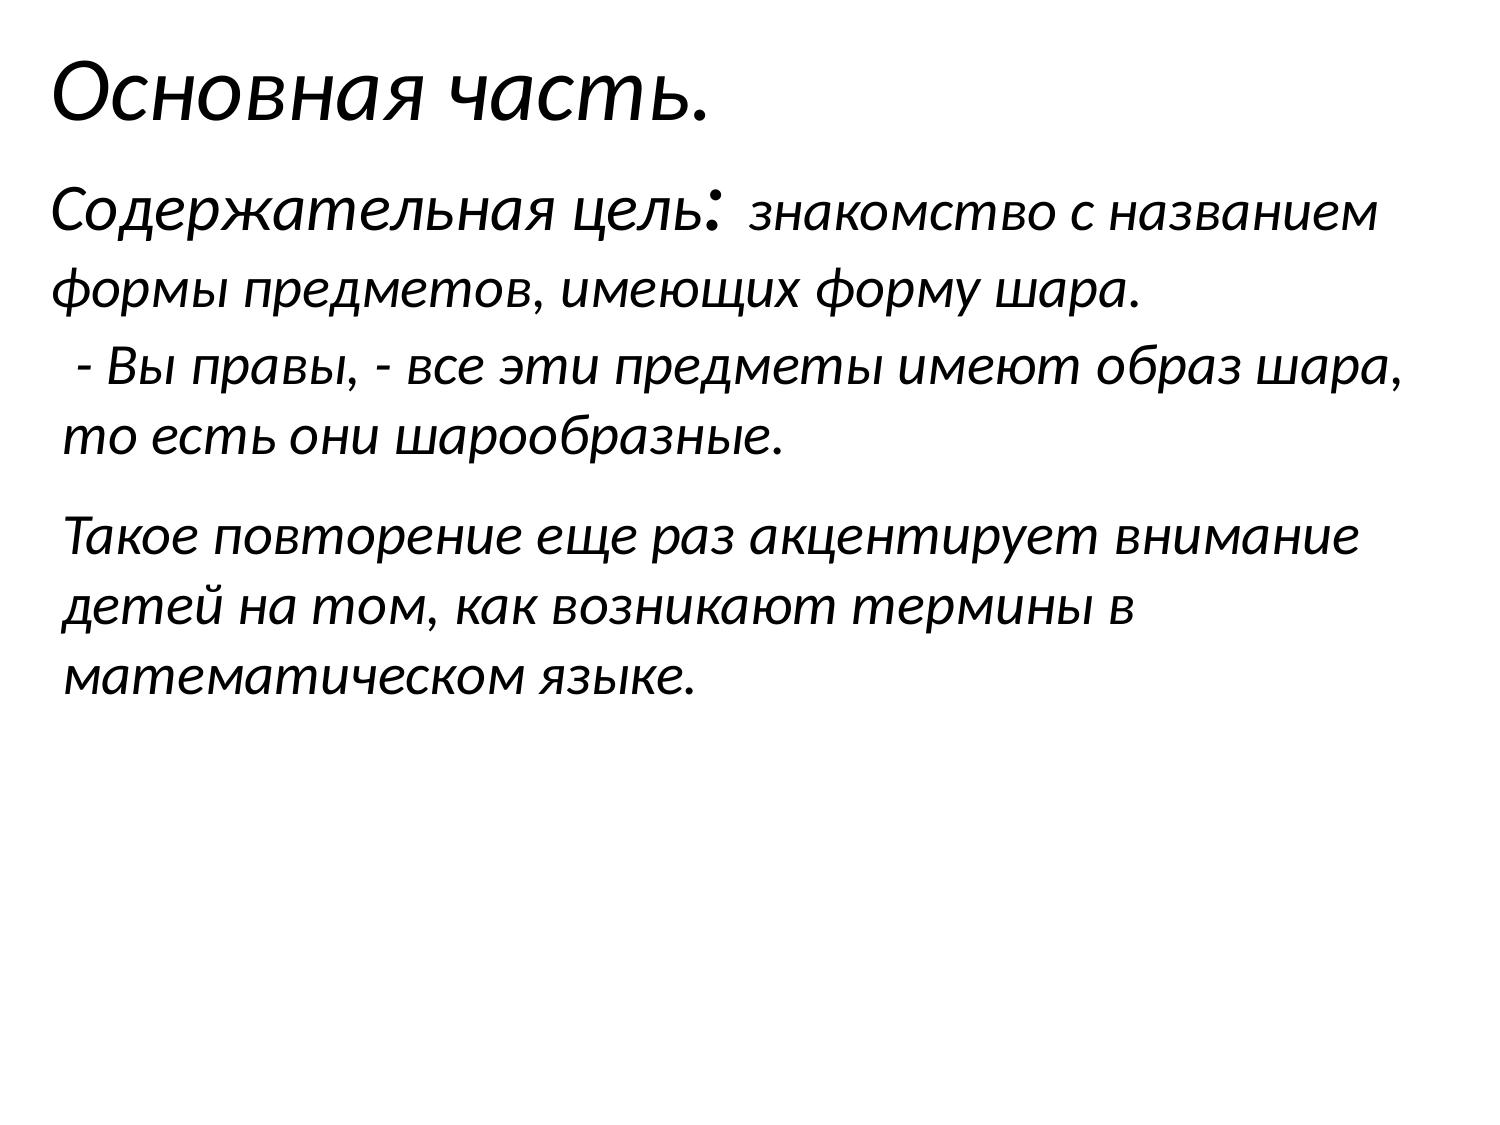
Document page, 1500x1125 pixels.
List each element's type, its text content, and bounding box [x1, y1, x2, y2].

title Основная часть. Содержательная цель: знакомство с названием формы предметов, имеющих форму шара. [35, 21, 1477, 319]
list - Вы правы, - все эти предметы имеют образ шара, то есть они шарообразные. Такое повторение еще раз акцентирует внимание детей на том, как возникают термины в математическом языке. [47, 318, 1425, 1005]
